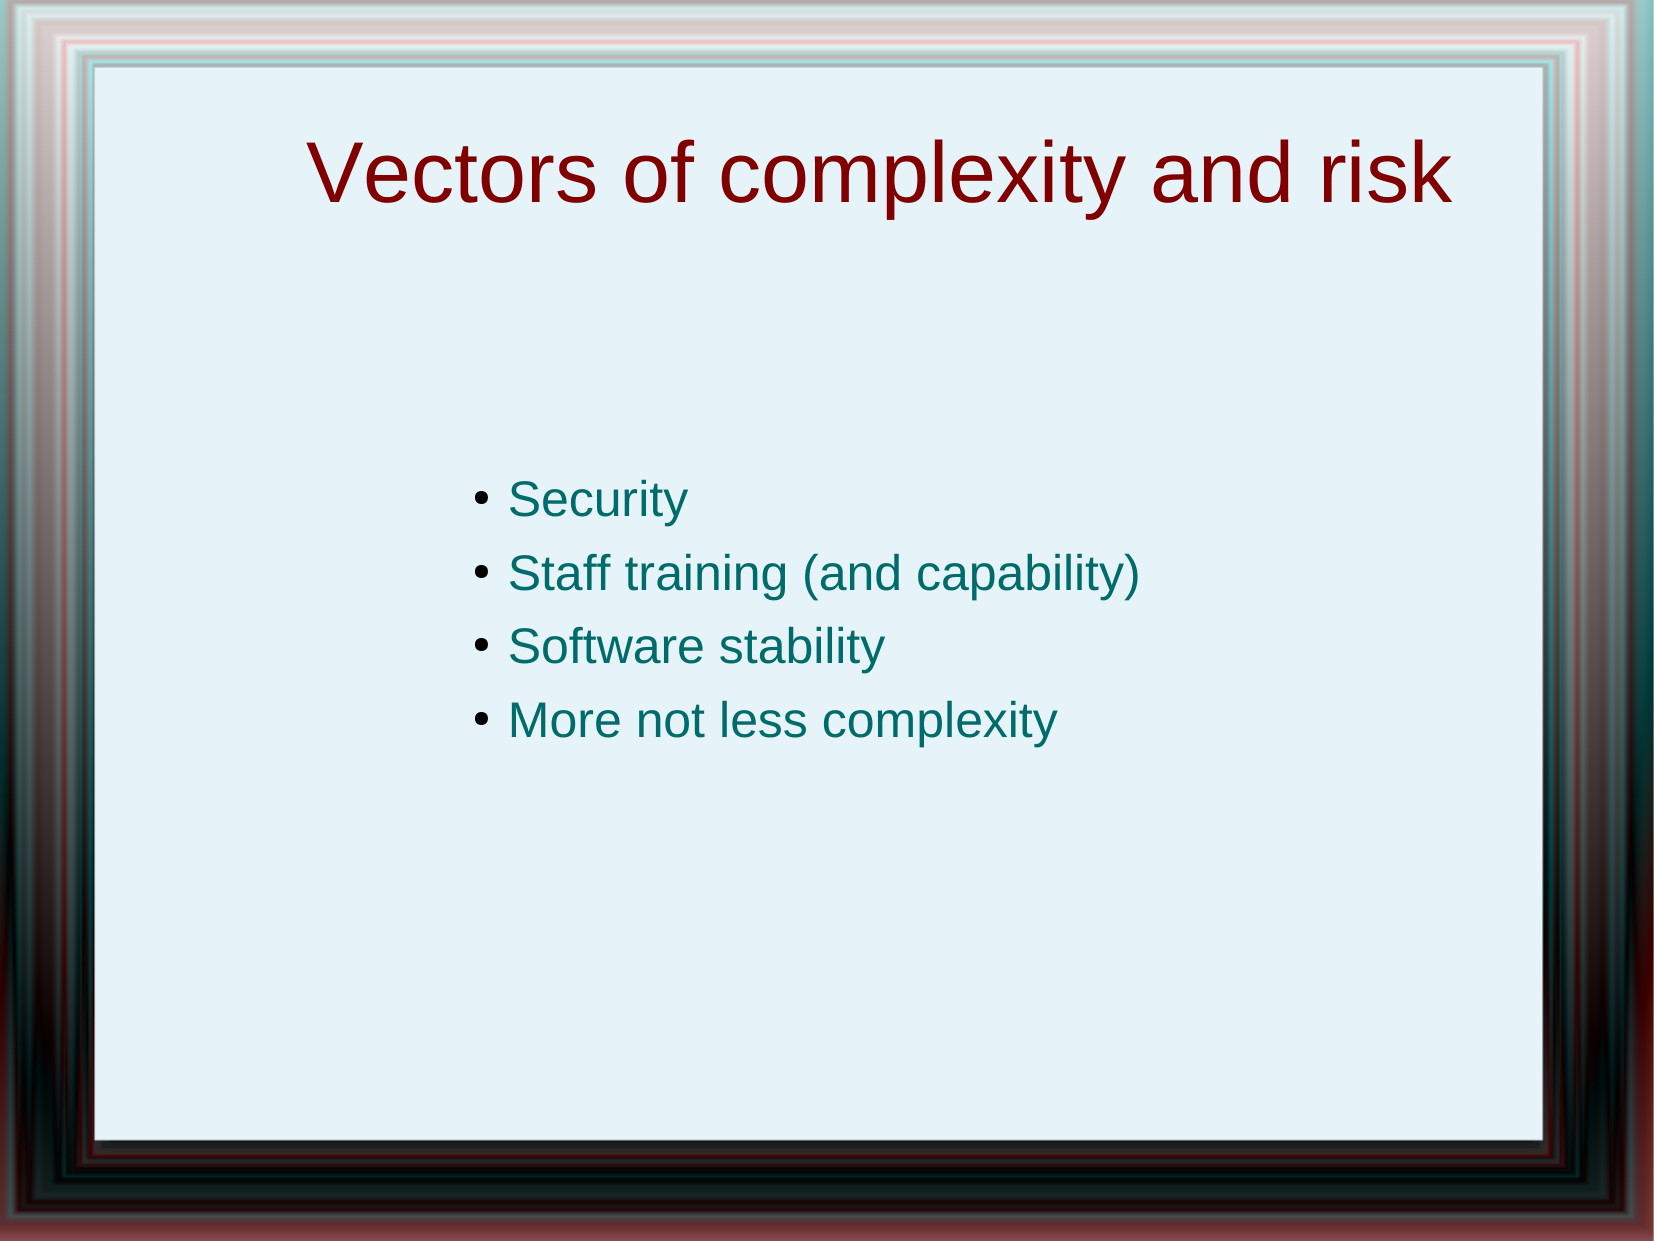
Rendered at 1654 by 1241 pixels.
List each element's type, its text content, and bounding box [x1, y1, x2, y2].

title Vectors of complexity and risk [118, 88, 1536, 257]
list Security Staff training (and capability) Software stability More not less complexity [118, 324, 1506, 945]
picture [0, 0, 1654, 1241]
